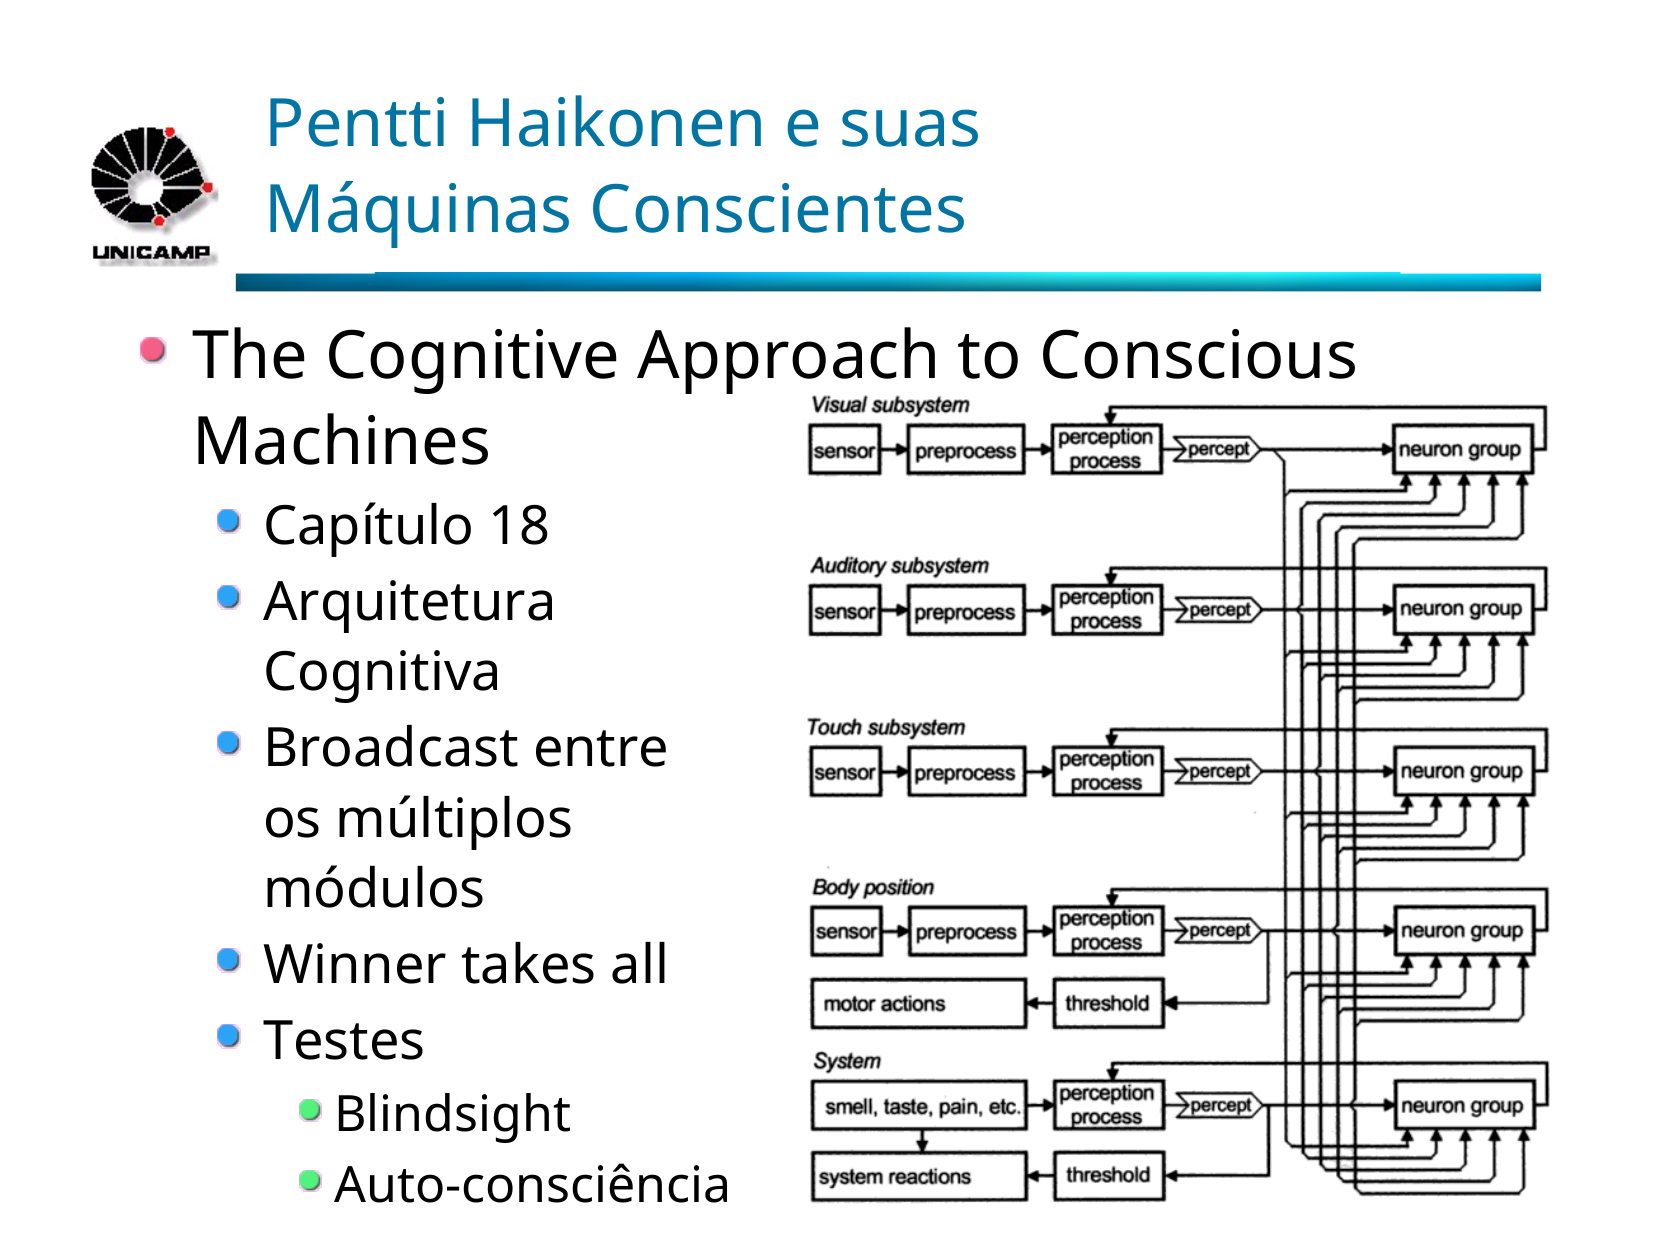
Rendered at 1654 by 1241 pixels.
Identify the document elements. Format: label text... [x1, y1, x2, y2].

picture [125, 272, 1654, 295]
picture [795, 388, 1565, 1211]
title Pentti Haikonen e suas Máquinas Conscientes [264, 42, 1534, 250]
list The Cognitive Approach to Conscious Machines Capítulo 18 Arquitetura Cognitiva Broadcast entre os múltiplos módulos Winner takes all Testes Blindsight Auto-consciência [121, 309, 1534, 1167]
picture [298, 1169, 323, 1193]
